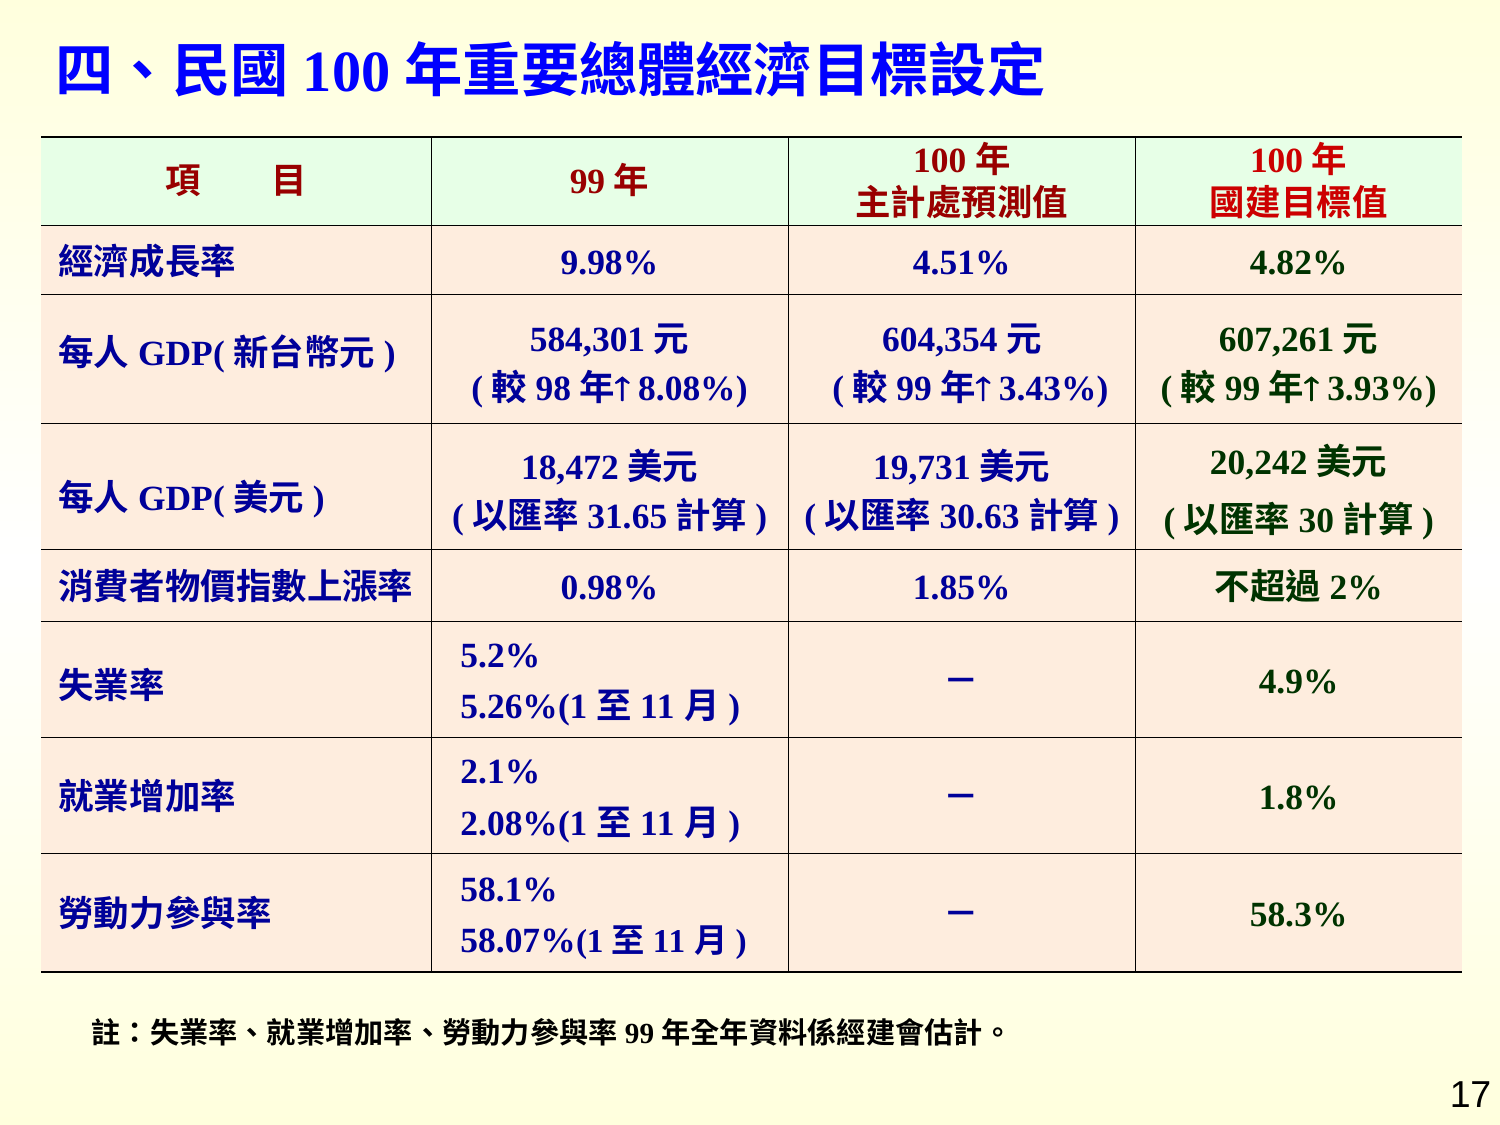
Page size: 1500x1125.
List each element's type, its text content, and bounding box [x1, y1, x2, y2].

table_cell 58.1% 58.07%(1至11月) [432, 854, 788, 971]
text_box 四、民國100年重要總體經濟目標設定 [41, 18, 1392, 112]
table_header 100年 國建目標值 [1136, 138, 1462, 225]
table_cell 9.98% [432, 226, 788, 294]
table_cell 每人GDP(新台幣元) [41, 295, 431, 423]
table_cell 20,242美元 (以匯率30計算) [1136, 424, 1462, 549]
table_cell 1.85% [789, 550, 1135, 621]
table_cell 4.51% [789, 226, 1135, 294]
table_cell 就業增加率 [41, 738, 431, 853]
table_header 99年 [432, 138, 788, 225]
table_cell 經濟成長率 [41, 226, 431, 294]
table_cell － [789, 854, 1135, 971]
table_cell 勞動力參與率 [41, 854, 431, 971]
table_cell 584,301元 (較98年8.08%) [432, 295, 788, 423]
table_cell 58.3% [1136, 854, 1462, 971]
table_header 100年 主計處預測值 [789, 138, 1135, 225]
table_cell 不超過2% [1136, 550, 1462, 621]
table_cell 18,472美元 (以匯率31.65計算) [432, 424, 788, 549]
table_cell 4.9% [1136, 622, 1462, 737]
table_cell 2.1% 2.08%(1至11月) [432, 738, 788, 853]
table_cell 失業率 [41, 622, 431, 737]
table_cell － [789, 738, 1135, 853]
table_cell 607,261元 (較99年3.93%) [1136, 295, 1462, 423]
table_cell 604,354元 (較99年3.43%) [789, 295, 1135, 423]
table_cell 1.8% [1136, 738, 1462, 853]
table_cell 0.98% [432, 550, 788, 621]
table_cell 19,731美元 (以匯率30.63計算) [789, 424, 1135, 549]
table_header 項 目 [41, 138, 431, 225]
table_cell 5.2% 5.26%(1至11月) [432, 622, 788, 737]
table_cell 4.82% [1136, 226, 1462, 294]
text_box 註：失業率、就業增加率、勞動力參與率99年全年資料係經建會估計。 [76, 1010, 1129, 1058]
table_cell － [789, 622, 1135, 737]
table_cell 每人GDP(美元) [41, 424, 431, 549]
table_cell 消費者物價指數上漲率 [41, 550, 431, 621]
